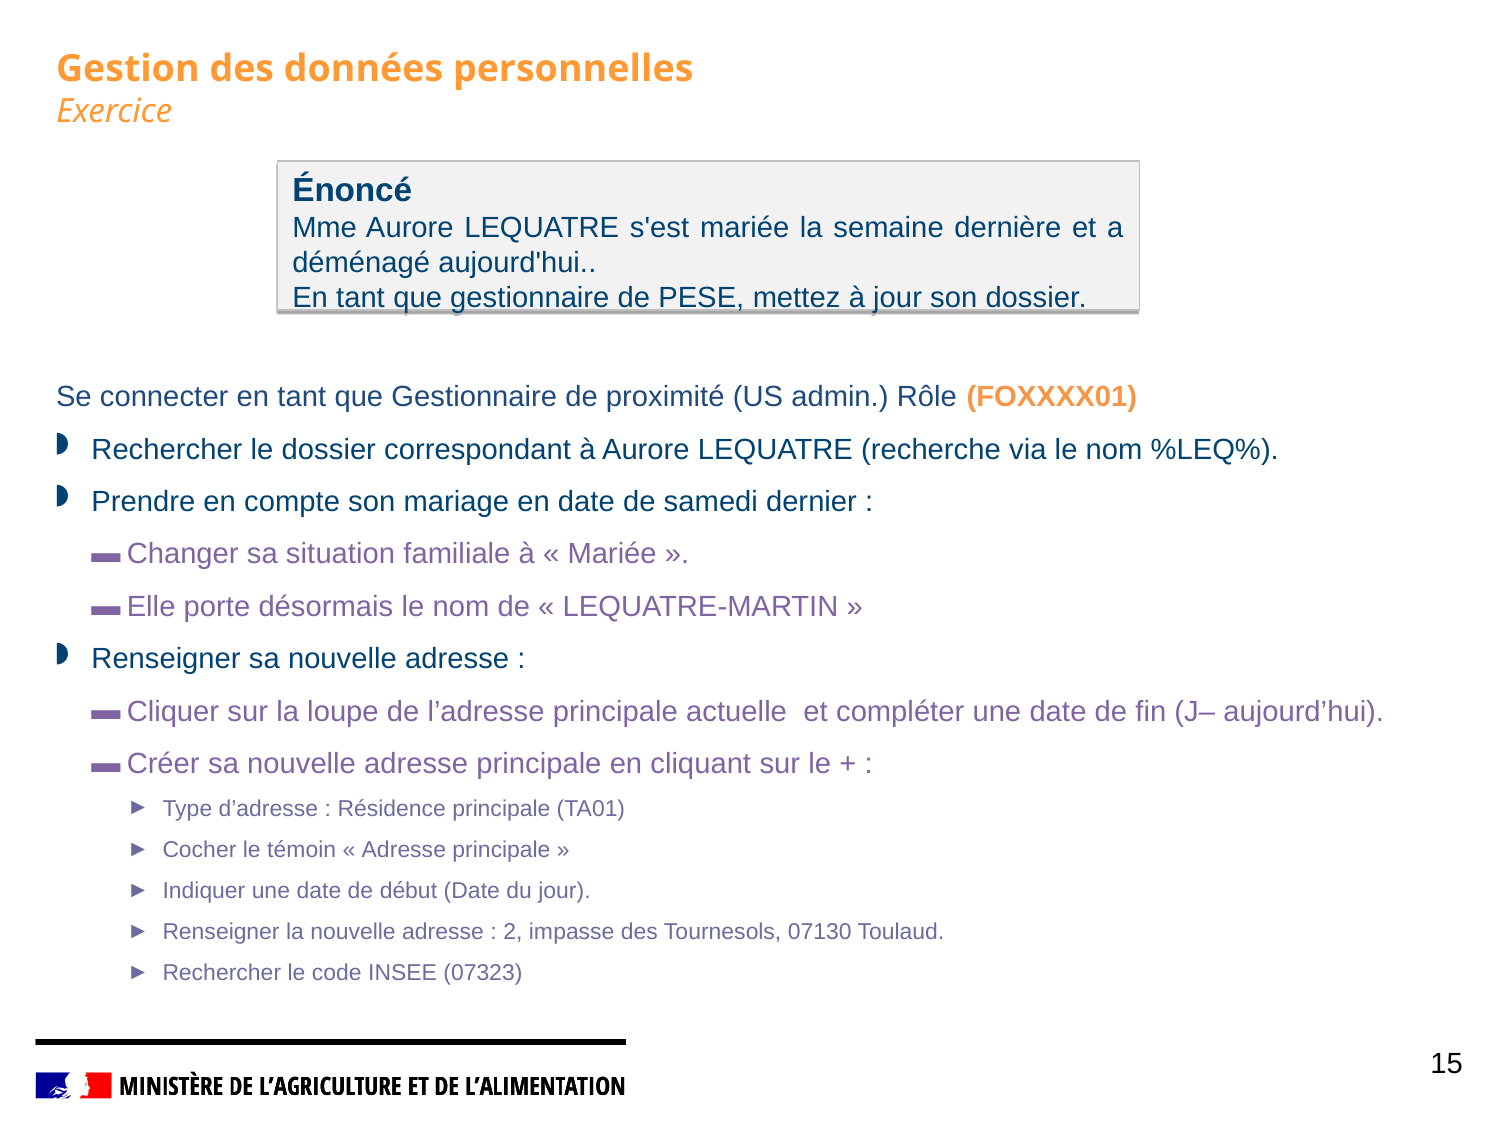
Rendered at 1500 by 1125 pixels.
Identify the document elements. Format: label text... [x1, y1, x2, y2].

picture [35, 1039, 626, 1099]
text_box Énoncé Mme Aurore LEQUATRE s'est mariée la semaine dernière et a déménagé aujourd'hui.. En tant que gestionnaire de PESE, mettez à jour son dossier. [277, 160, 1140, 311]
text_box Gestion des données personnelles Exercice [41, 36, 1459, 143]
text_box Se connecter en tant que Gestionnaire de proximité (US admin.) Rôle (FOXXXX01) Rechercher le dossier correspondant à Aurore LEQUATRE (recherche via le nom %LEQ%). Prendre en compte son mariage en date de samedi dernier : Changer sa situation familiale à « Mariée ». Elle porte désormais le nom de « LEQUATRE-MARTIN » Renseigner sa nouvelle adresse : Cliquer sur la loupe de l’adresse principale actuelle et compléter une date de fin (J– aujourd’hui). Créer sa nouvelle adresse principale en cliquant sur le + : Type d’adresse : Résidence principale (TA01) Cocher le témoin « Adresse principale » Indiquer une date de début (Date du jour). Renseigner la nouvelle adresse : 2, impasse des Tournesols, 07130 Toulaud. Rechercher le code INSEE (07323) [41, 352, 1459, 1040]
